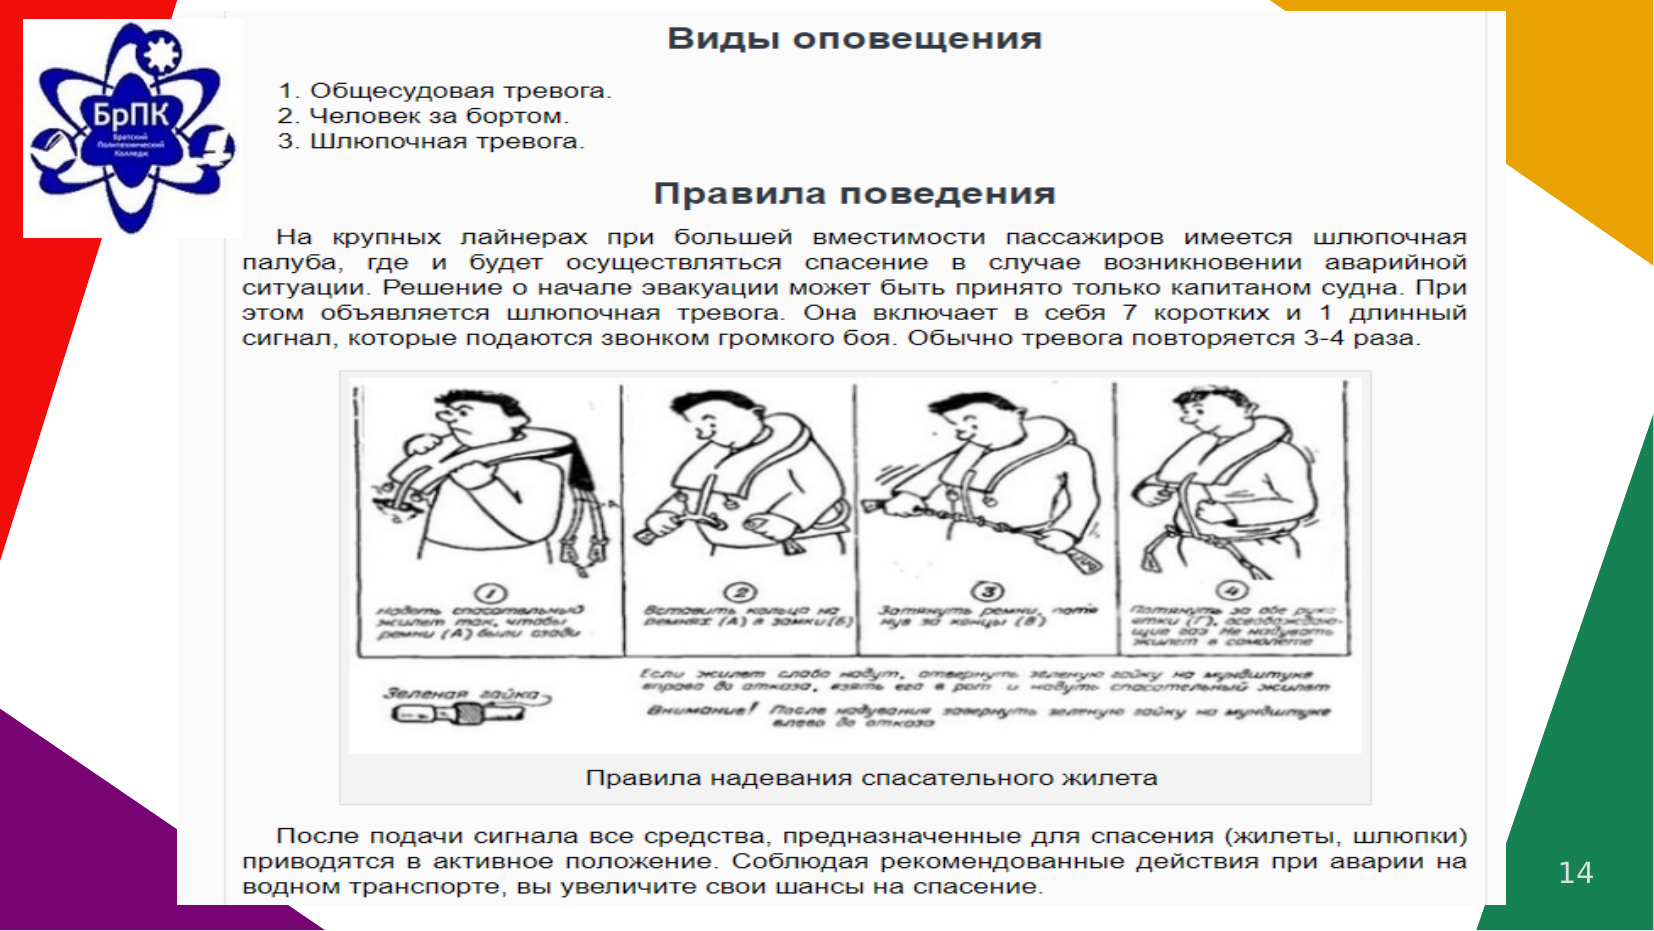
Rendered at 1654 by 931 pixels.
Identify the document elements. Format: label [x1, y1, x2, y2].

picture [23, 11, 1506, 905]
